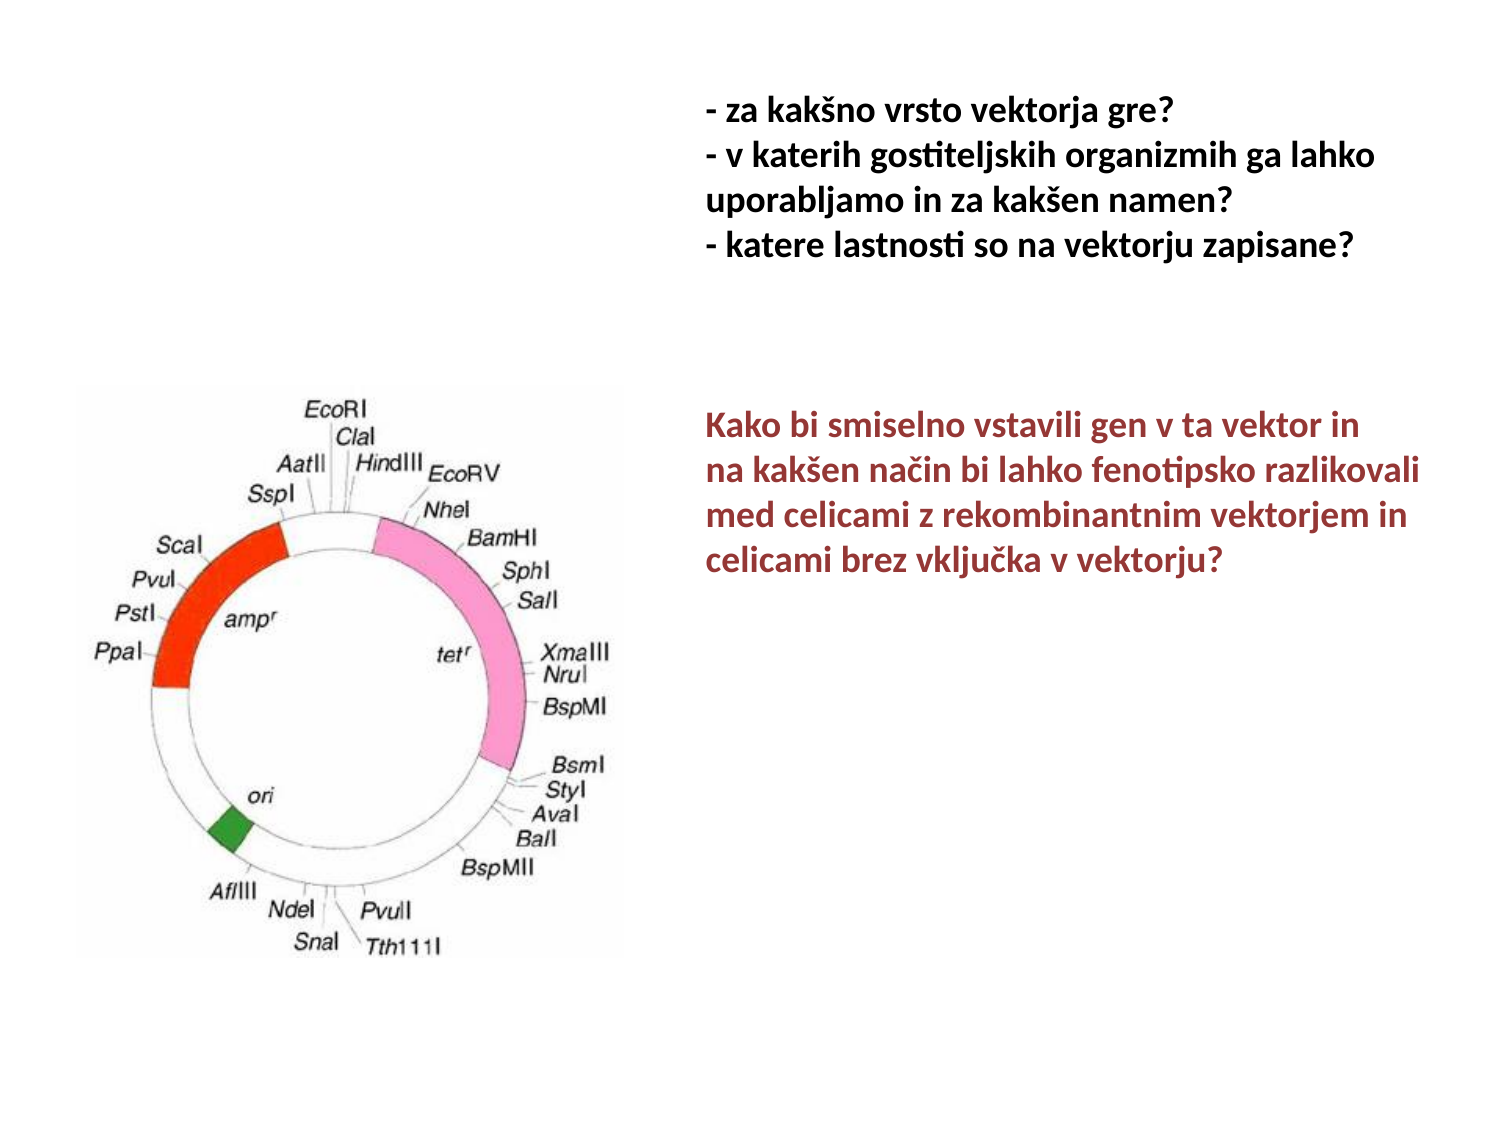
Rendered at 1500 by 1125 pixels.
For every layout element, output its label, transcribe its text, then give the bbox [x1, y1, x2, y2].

text_box - za kakšno vrsto vektorja gre? - v katerih gostiteljskih organizmih ga lahko uporabljamo in za kakšen namen? - katere lastnosti so na vektorju zapisane? Kako bi smiselno vstavili gen v ta vektor in na kakšen način bi lahko fenotipsko razlikovali med celicami z rekombinantnim vektorjem in celicami brez vključka v vektorju? [690, 78, 1441, 588]
picture [76, 385, 624, 958]
